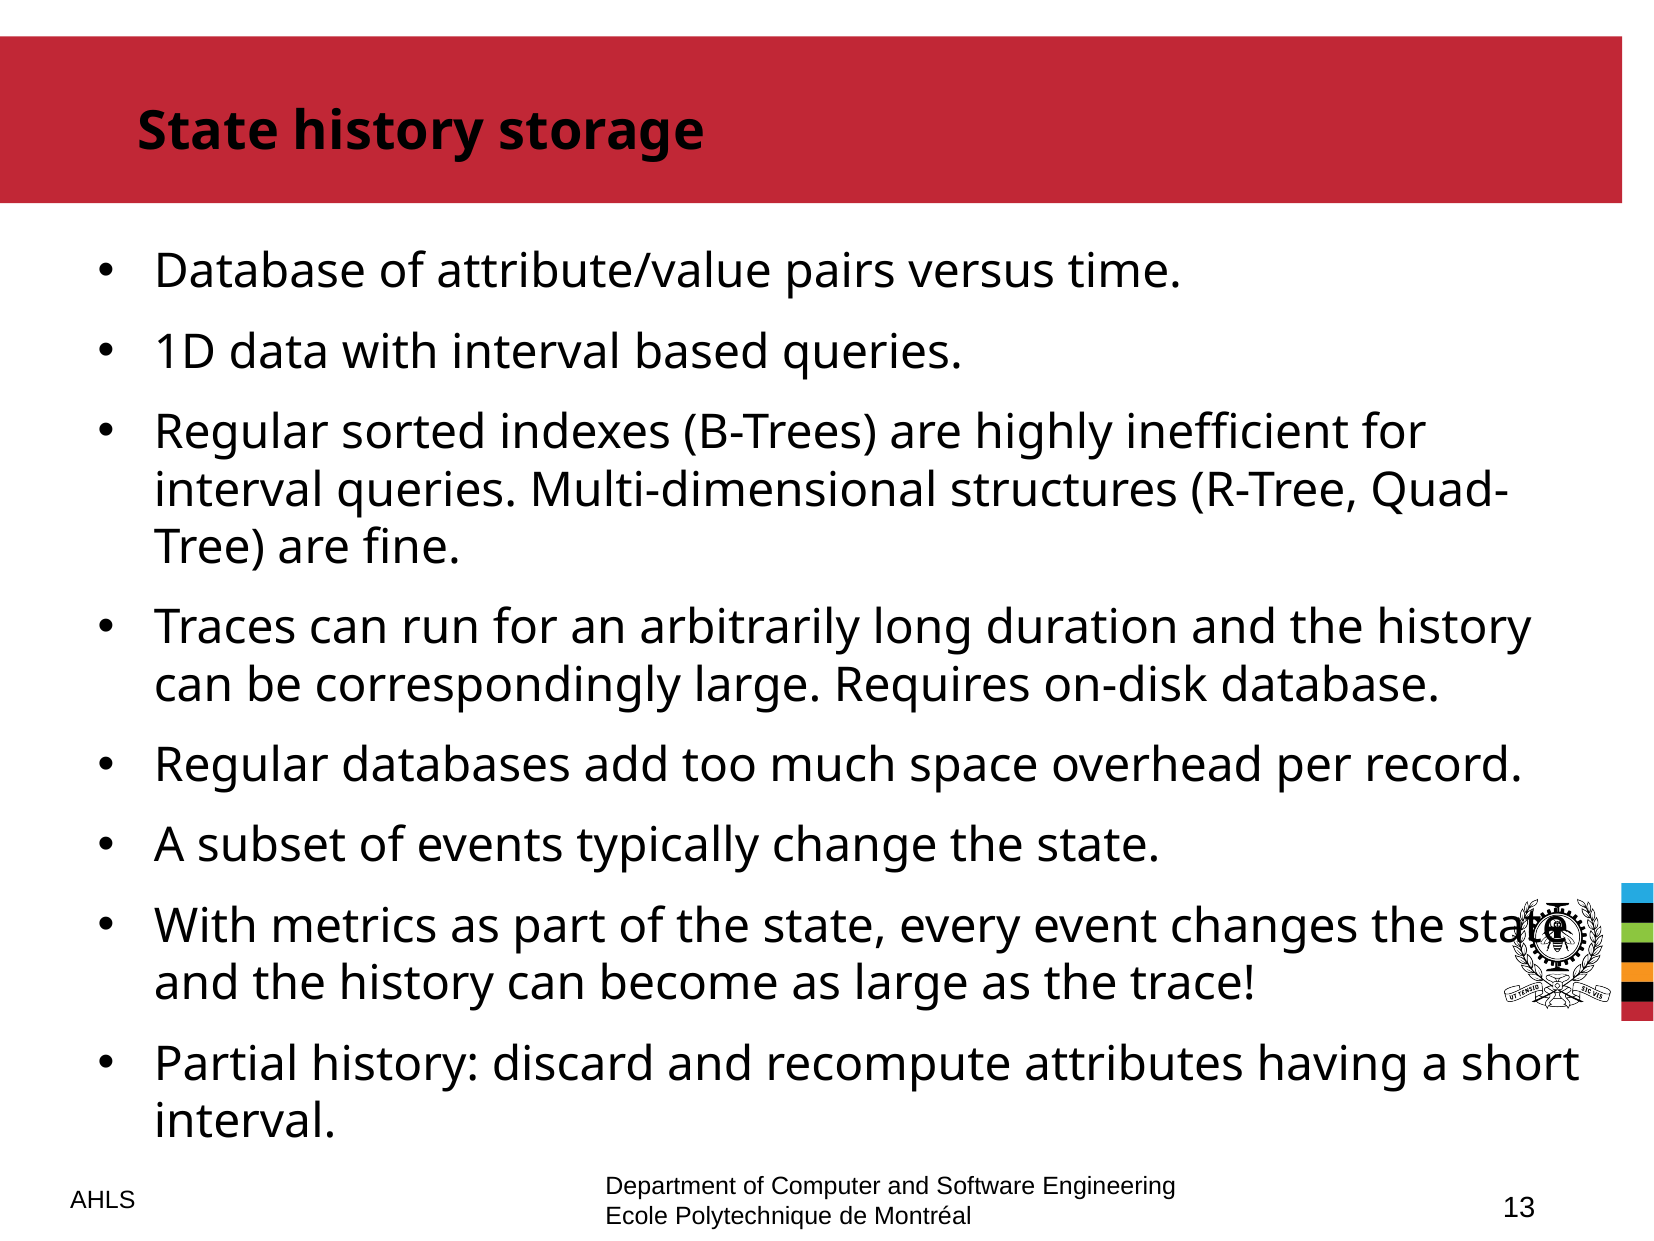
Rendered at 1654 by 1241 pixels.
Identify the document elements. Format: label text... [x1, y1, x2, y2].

title State history storage [103, 62, 1421, 168]
list Database of attribute/value pairs versus time. 1D data with interval based queries. Regular sorted indexes (B-Trees) are highly inefficient for interval queries. Multi-dimensional structures (R-Tree, Quad-Tree) are fine. Traces can run for an arbitrarily long duration and the history can be correspondingly large. Requires on-disk database. Regular databases add too much space overhead per record. A subset of events typically change the state. With metrics as part of the state, every event changes the state and the history can become as large as the trace! Partial history: discard and recompute attributes having a short interval. [82, 232, 1615, 1163]
picture [1615, 883, 1654, 1021]
